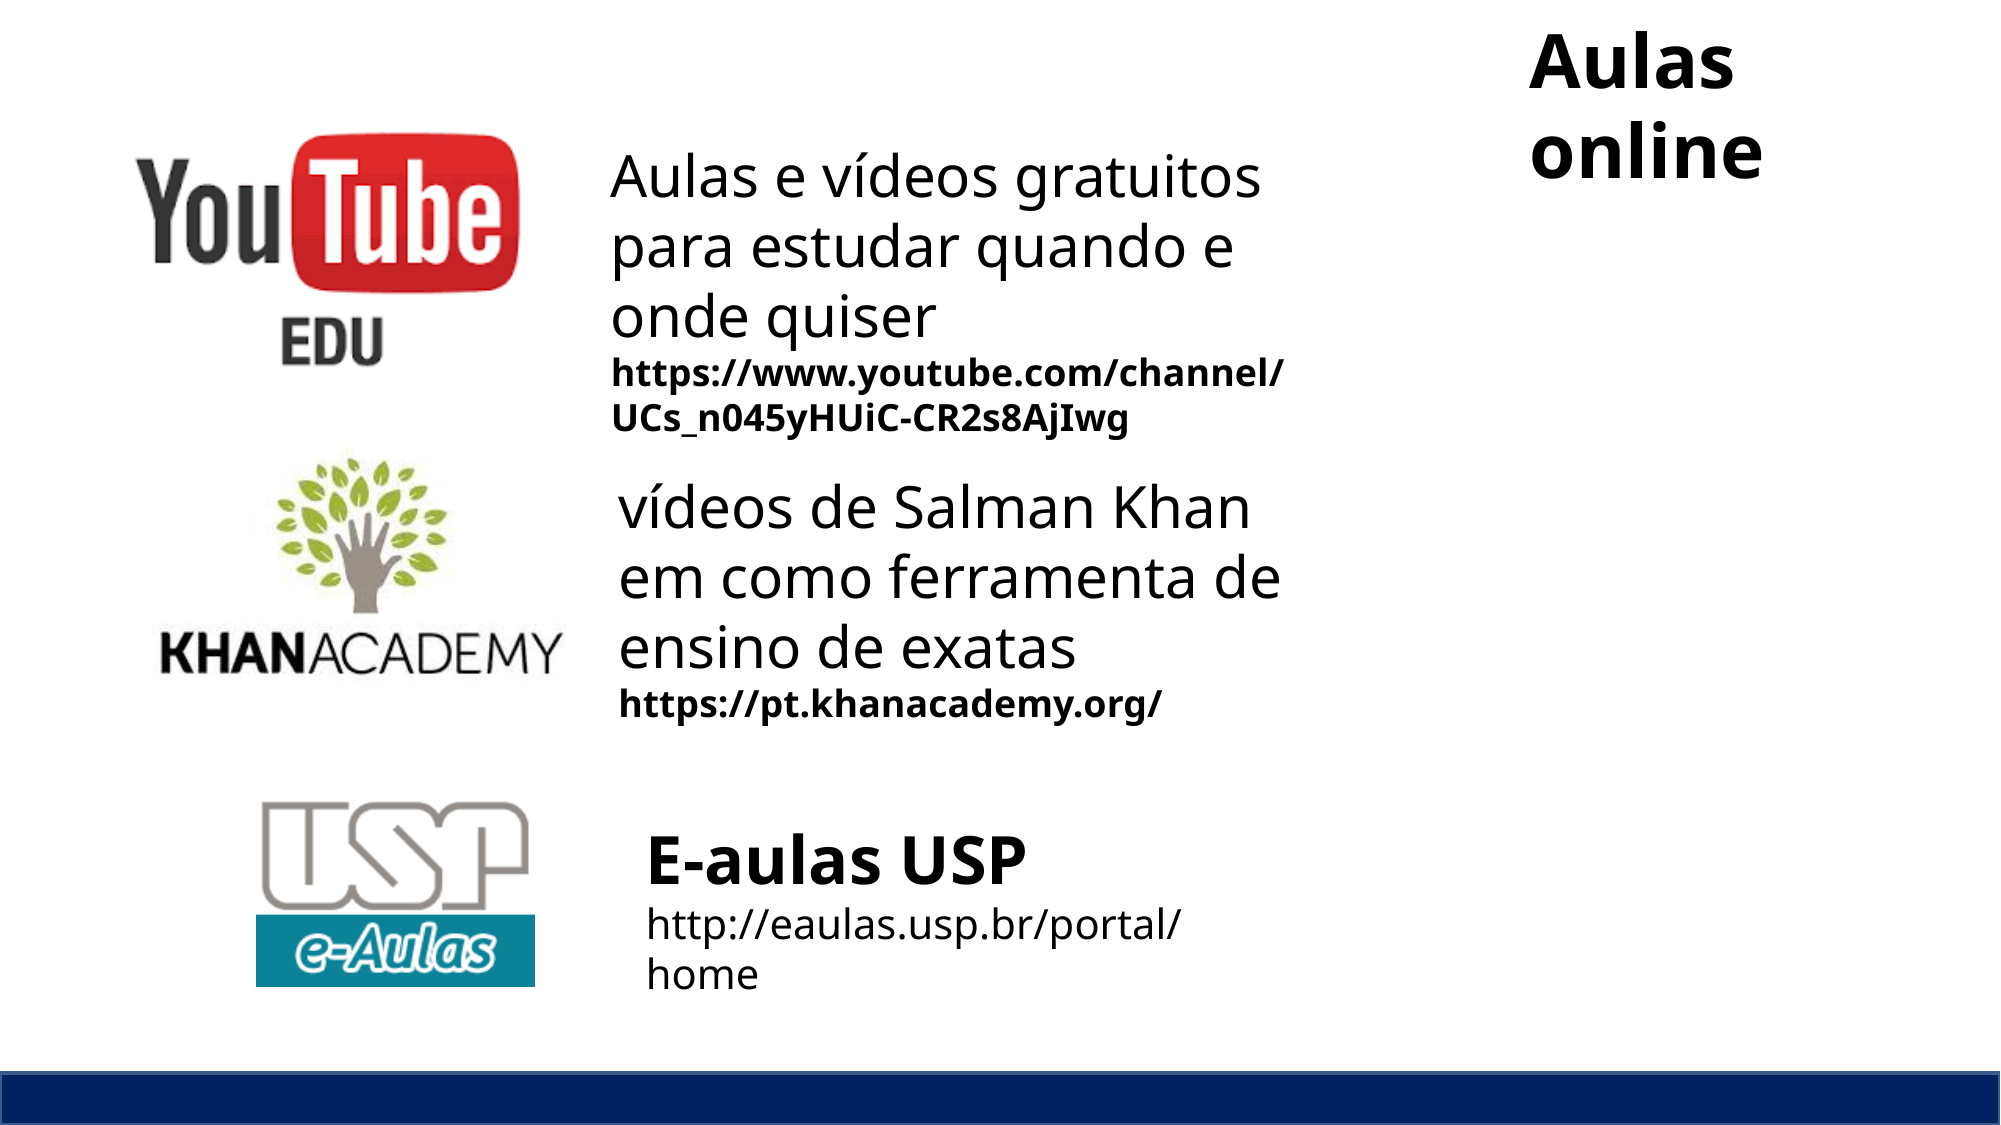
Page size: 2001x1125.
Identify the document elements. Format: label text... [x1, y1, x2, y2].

text_box [0, 1073, 2000, 1125]
text_box vídeos de Salman Khan em como ferramenta de ensino de exatas https://pt.khanacademy.org/ [603, 462, 1446, 665]
text_box E-aulas USP http://eaulas.usp.br/portal/home [630, 810, 1276, 957]
picture [121, 48, 596, 699]
text_box Aulas e vídeos gratuitos para estudar quando e onde quiser https://www.youtube.com/channel/UCs_n045yHUiC-CR2s8AjIwg [595, 131, 1344, 379]
text_box Aulas online [1514, 5, 1949, 112]
picture [256, 796, 535, 987]
